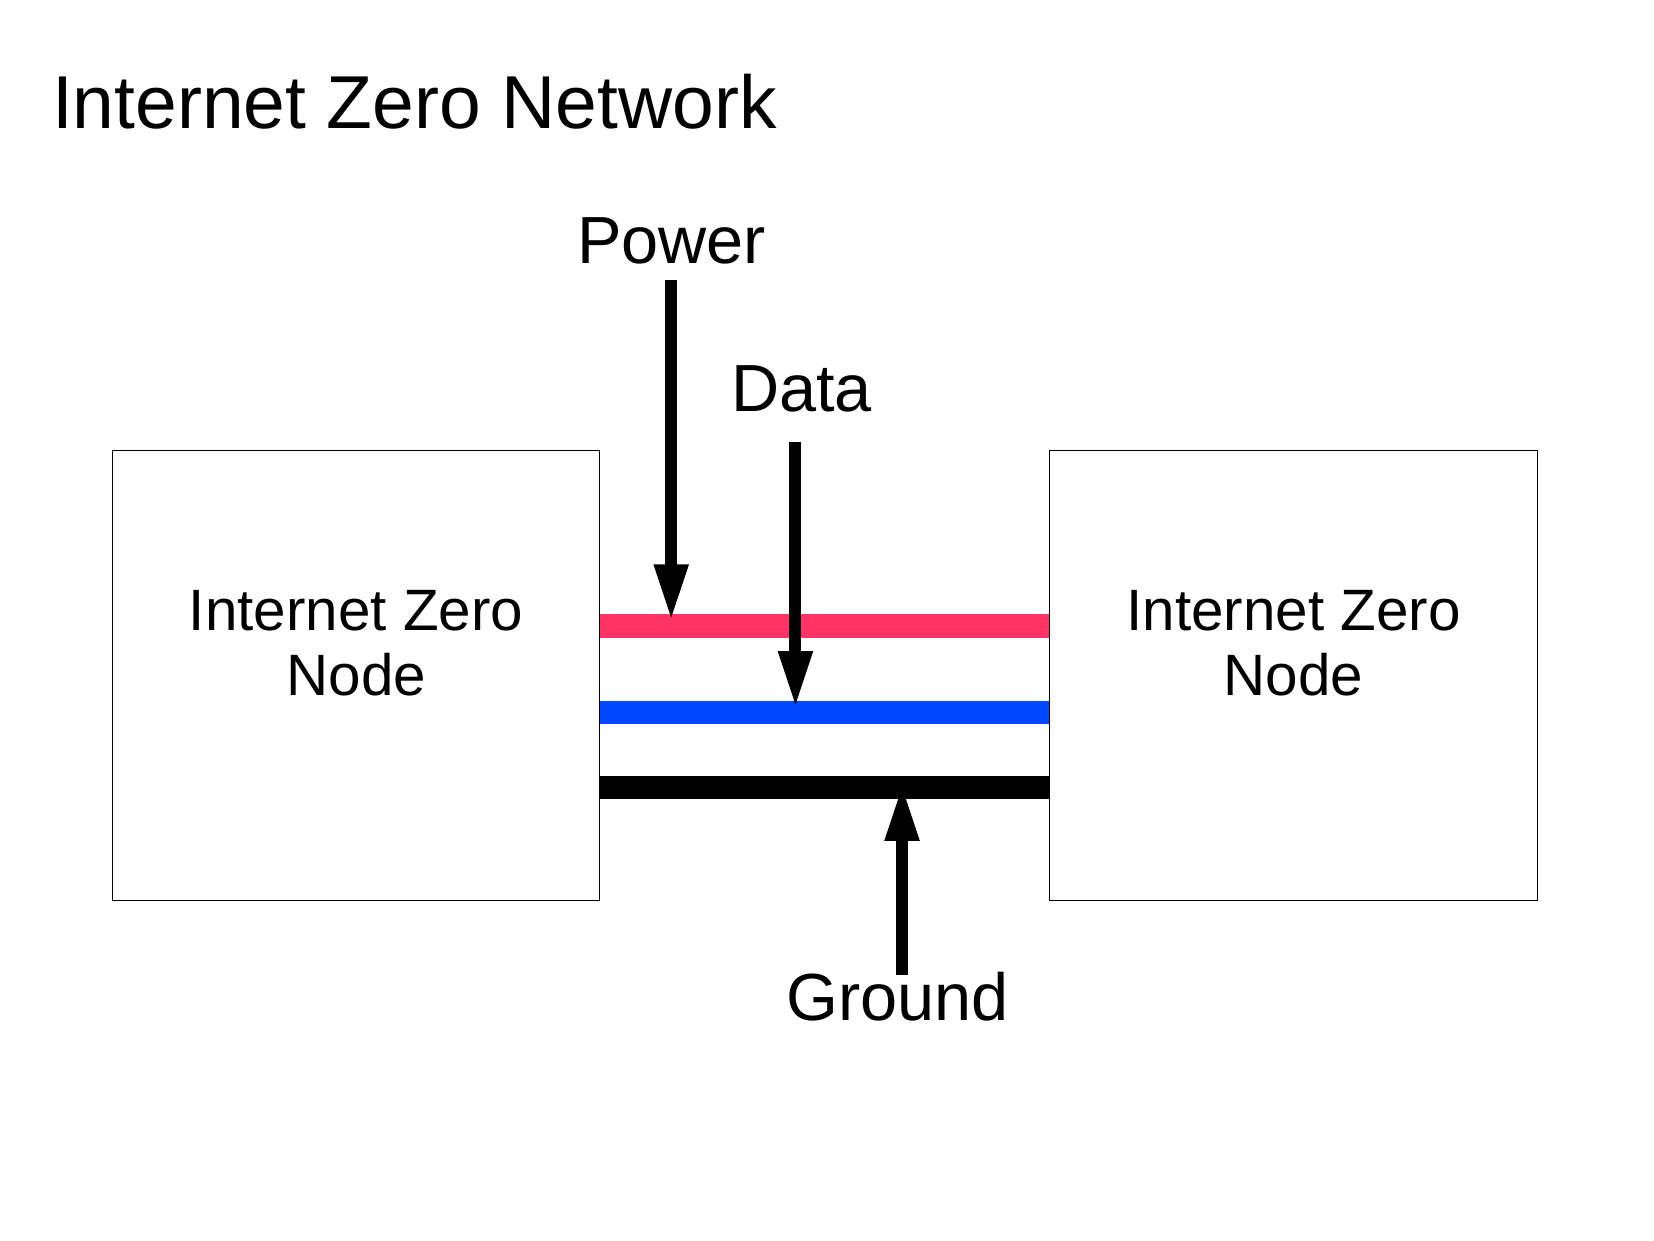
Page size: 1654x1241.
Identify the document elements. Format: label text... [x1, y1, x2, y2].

text_box Internet Zero Network [37, 53, 1201, 161]
text_box Ground [771, 952, 1035, 1051]
text_box Power [562, 195, 826, 294]
text_box Internet Zero Node [112, 450, 600, 901]
text_box Data [716, 343, 979, 442]
text_box Internet Zero Node [1049, 450, 1538, 901]
